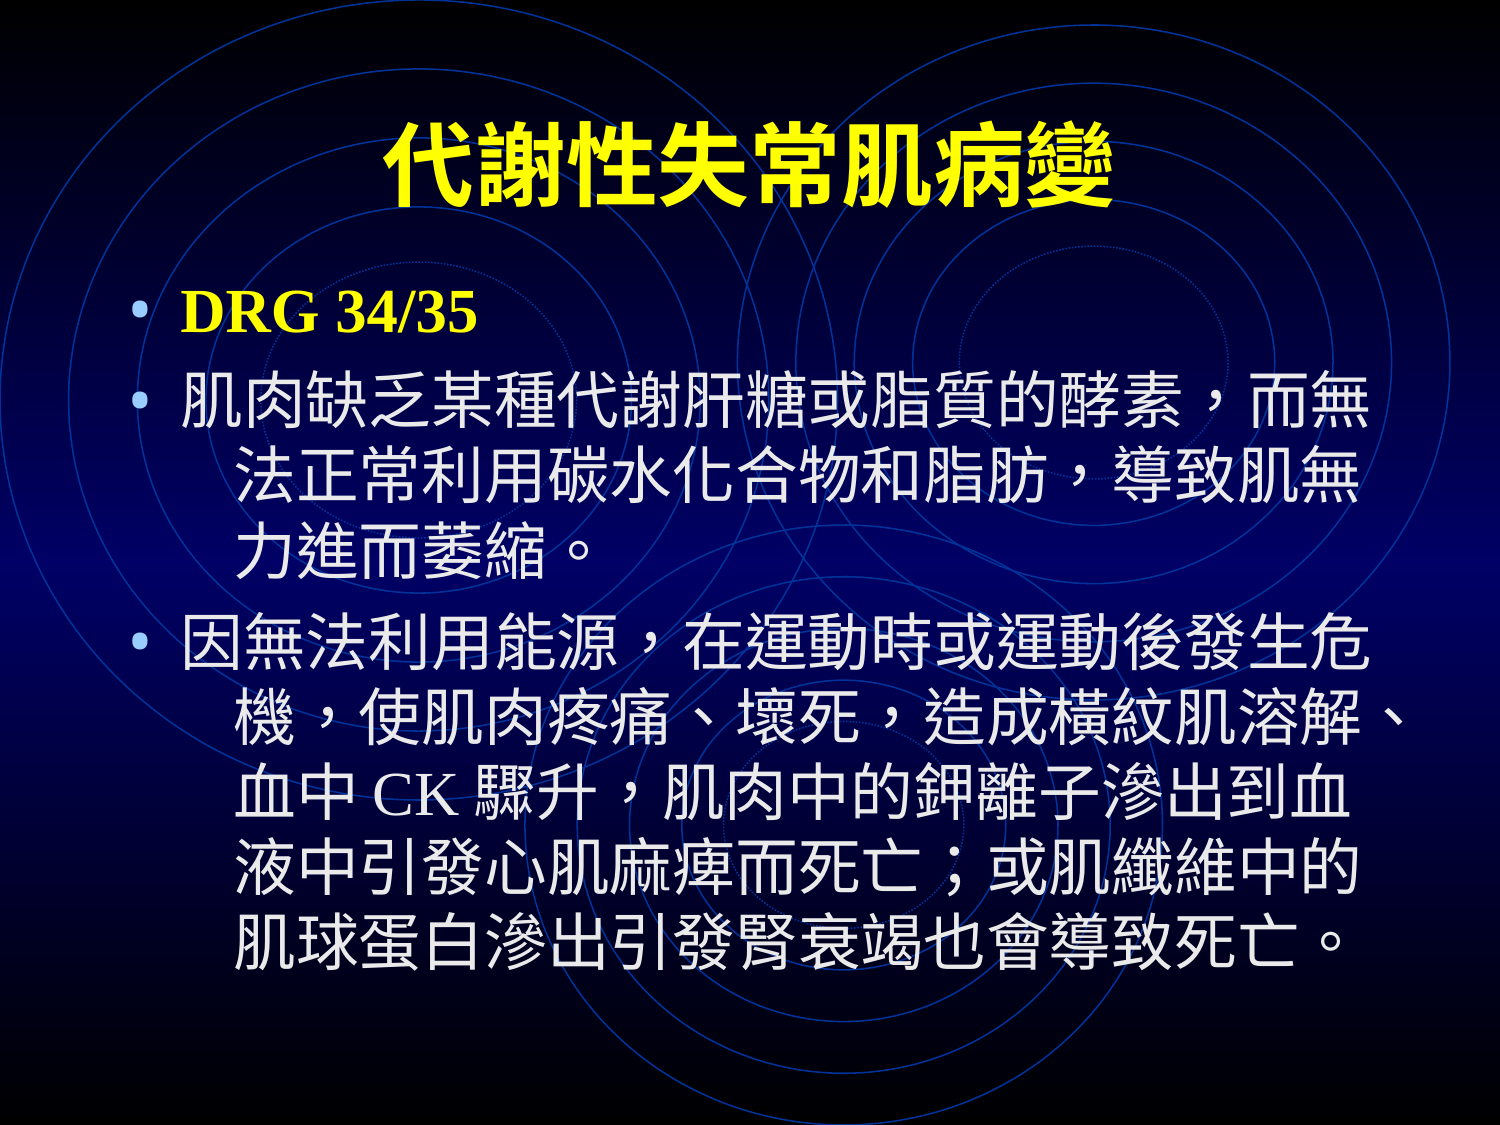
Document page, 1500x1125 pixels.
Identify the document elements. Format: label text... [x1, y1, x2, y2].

list DRG 34/35 肌肉缺乏某種代謝肝糖或脂質的酵素，而無法正常利用碳水化合物和脂肪，導致肌無力進而萎縮。 因無法利用能源，在運動時或運動後發生危機，使肌肉疼痛、壞死，造成橫紋肌溶解、血中CK驟升，肌肉中的鉀離子滲出到血液中引發心肌麻痺而死亡；或肌纖維中的肌球蛋白滲出引發腎衰竭也會導致死亡。 [112, 262, 1426, 1000]
title 代謝性失常肌病變 [112, 99, 1388, 200]
